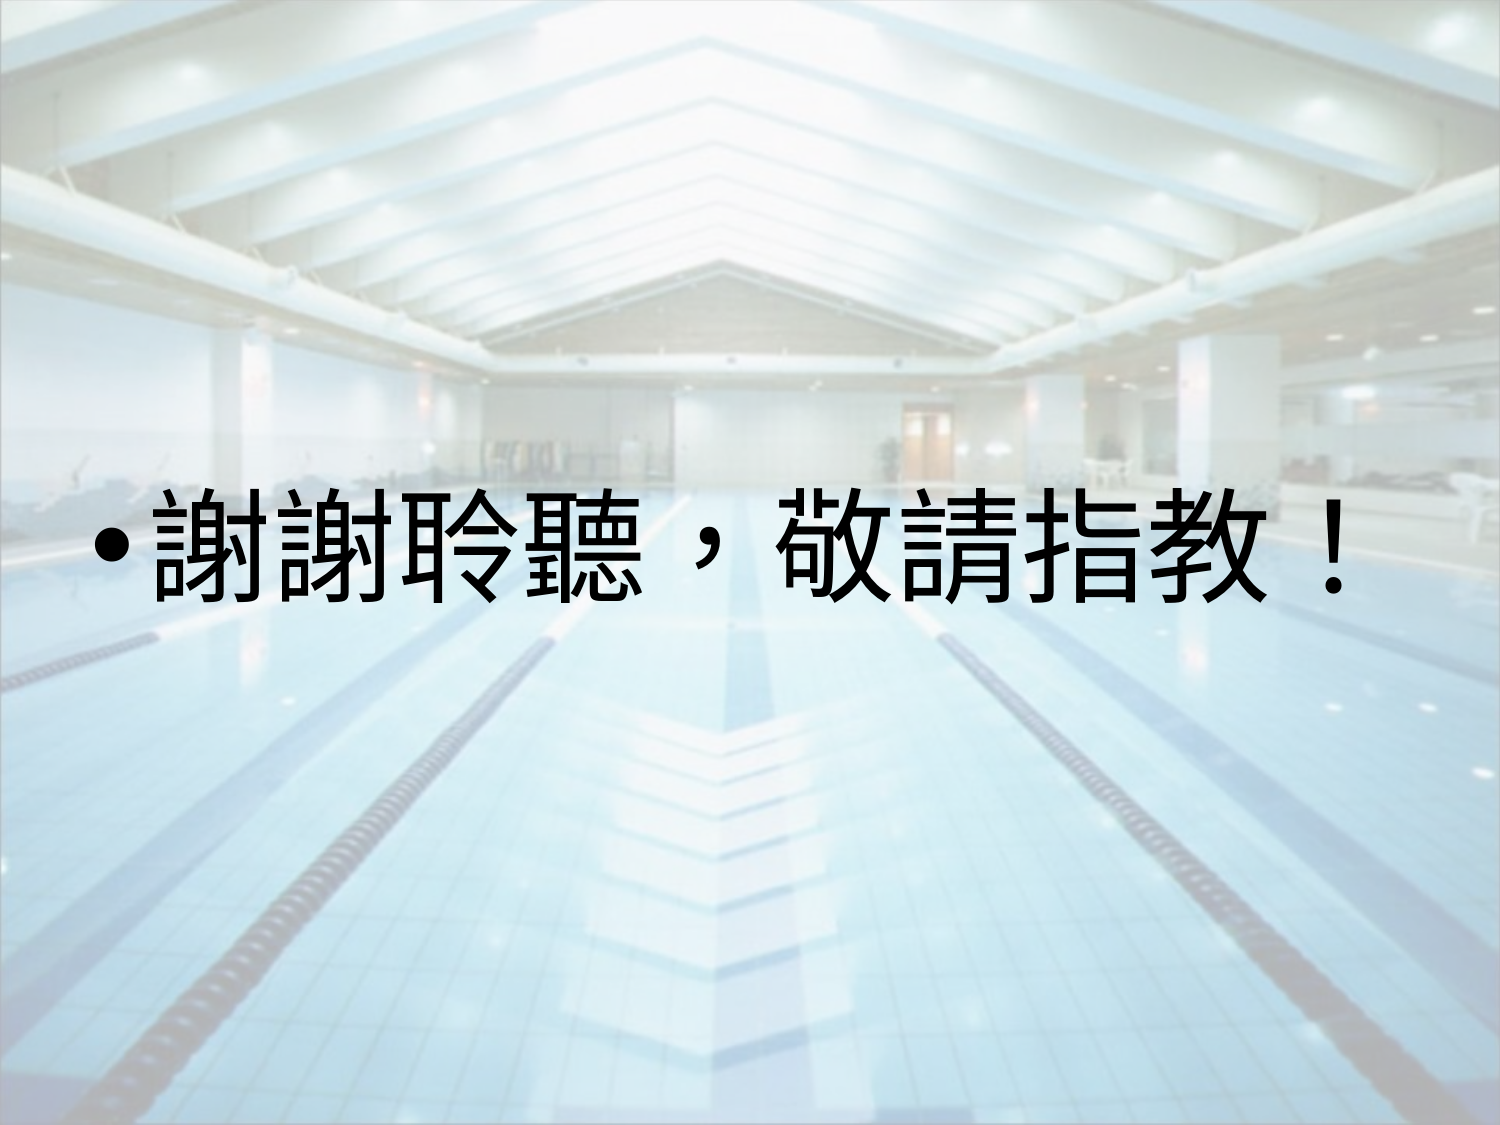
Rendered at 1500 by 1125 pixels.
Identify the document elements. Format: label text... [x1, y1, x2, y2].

list 謝謝聆聽，敬請指教！ [75, 262, 1425, 1005]
